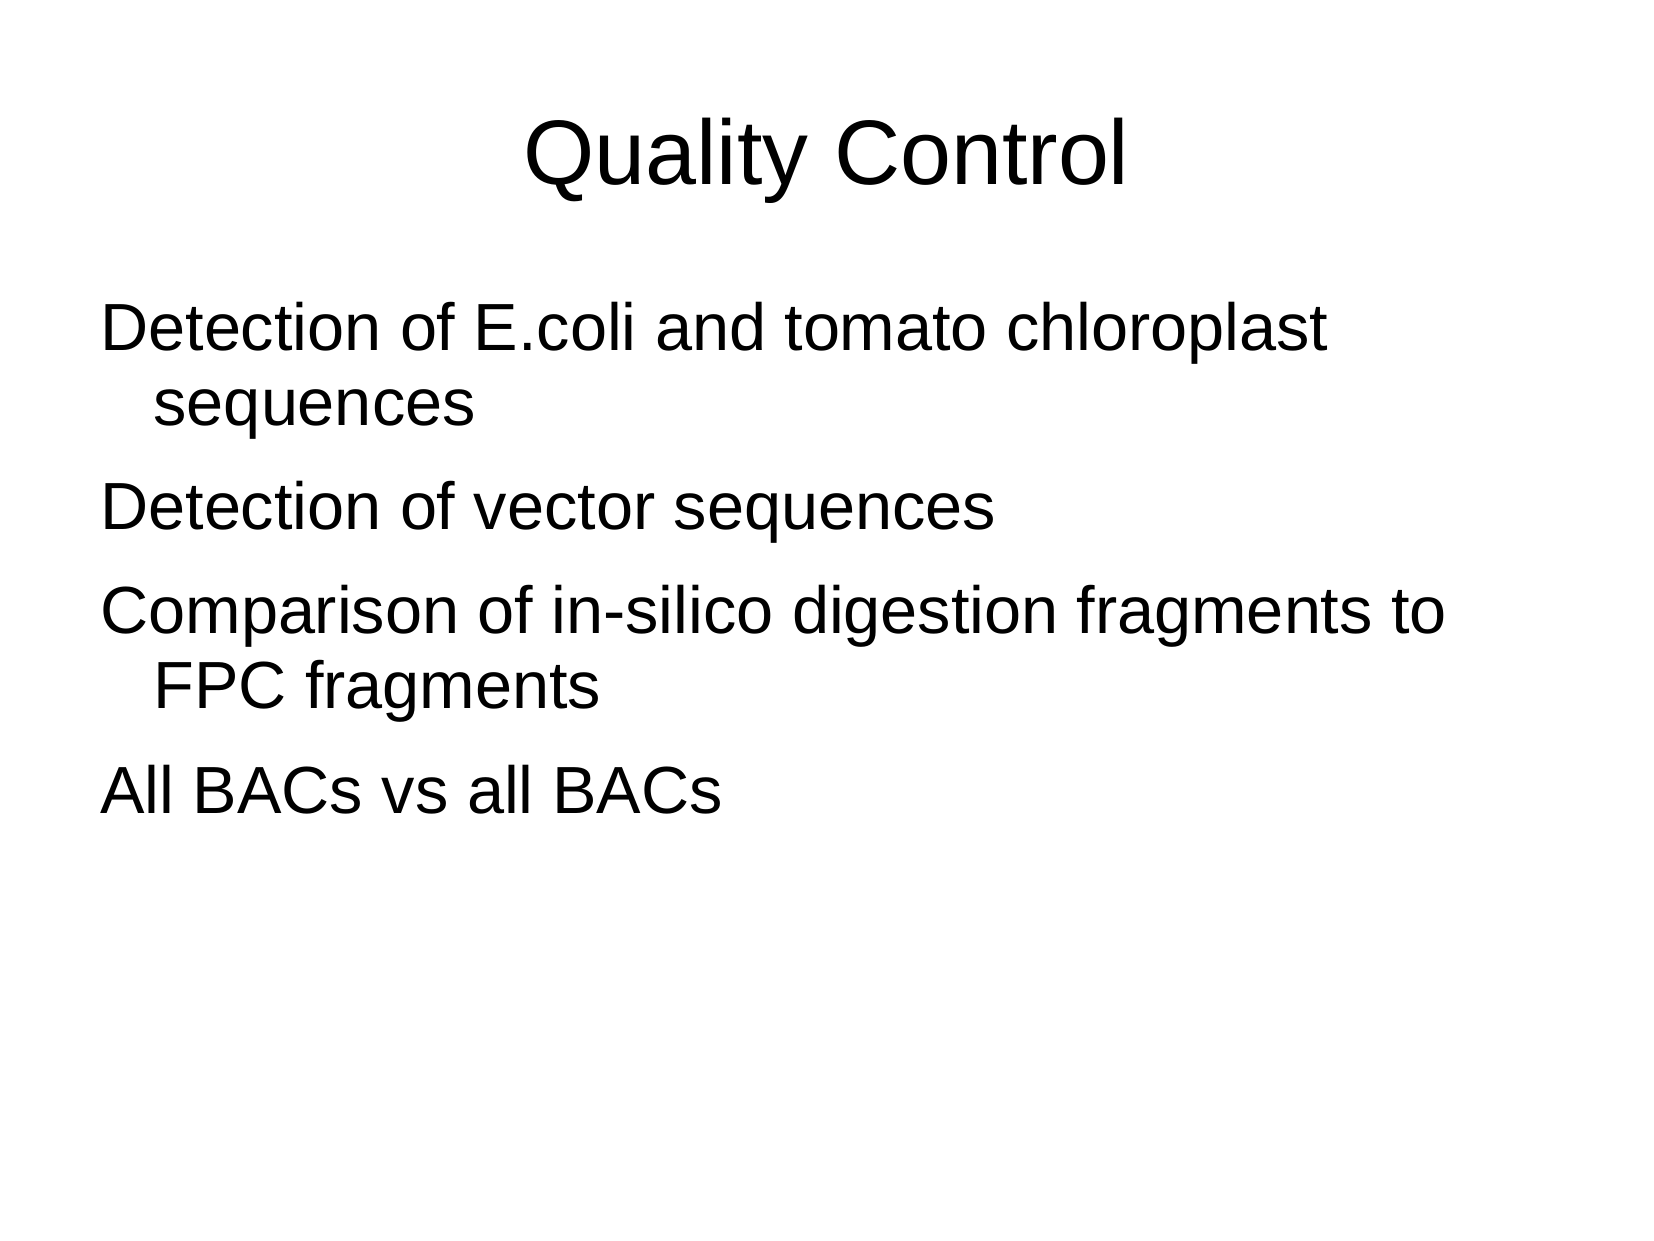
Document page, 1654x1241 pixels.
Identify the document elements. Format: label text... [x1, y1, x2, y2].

title Quality Control [82, 49, 1571, 257]
list Detection of E.coli and tomato chloroplast sequences Detection of vector sequences Comparison of in-silico digestion fragments to FPC fragments All BACs vs all BACs [82, 290, 1571, 1109]
